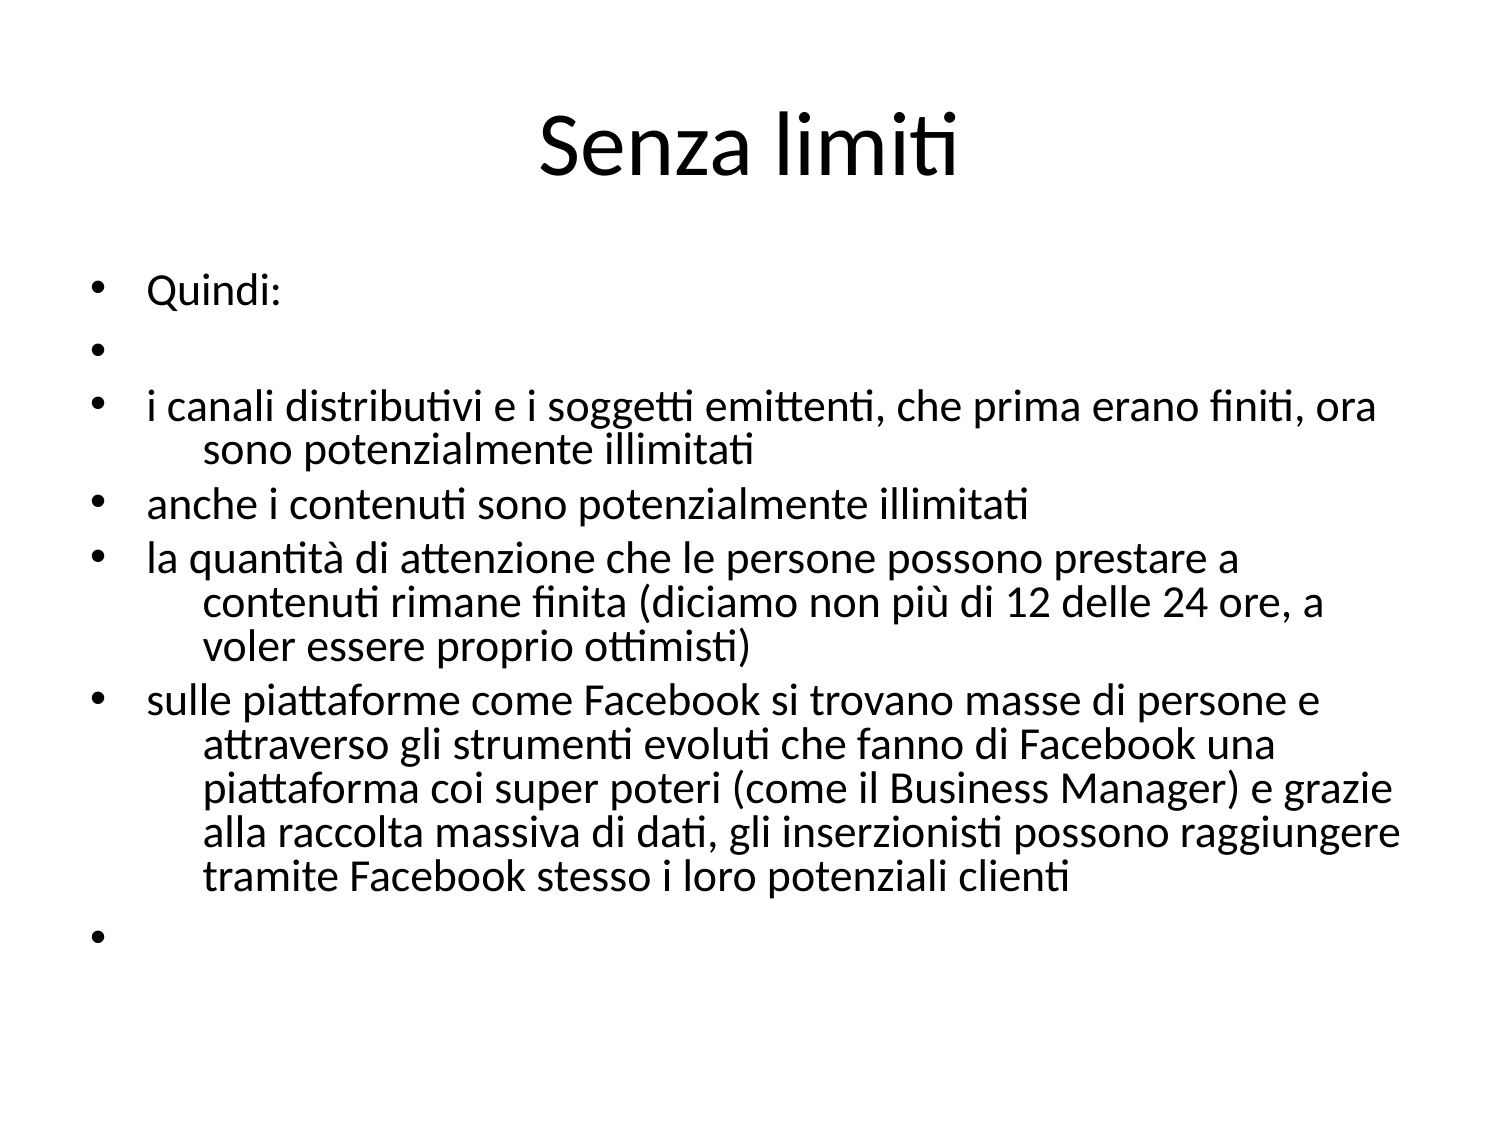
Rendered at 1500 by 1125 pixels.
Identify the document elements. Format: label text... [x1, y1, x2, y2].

list Quindi: i canali distributivi e i soggetti emittenti, che prima erano finiti, ora sono potenzialmente illimitati anche i contenuti sono potenzialmente illimitati la quantità di attenzione che le persone possono prestare a contenuti rimane finita (diciamo non più di 12 delle 24 ore, a voler essere proprio ottimisti) sulle piattaforme come Facebook si trovano masse di persone e attraverso gli strumenti evoluti che fanno di Facebook una piattaforma coi super poteri (come il Business Manager) e grazie alla raccolta massiva di dati, gli inserzionisti possono raggiungere tramite Facebook stesso i loro potenziali clienti [75, 262, 1426, 1005]
title Senza limiti [75, 45, 1426, 233]
